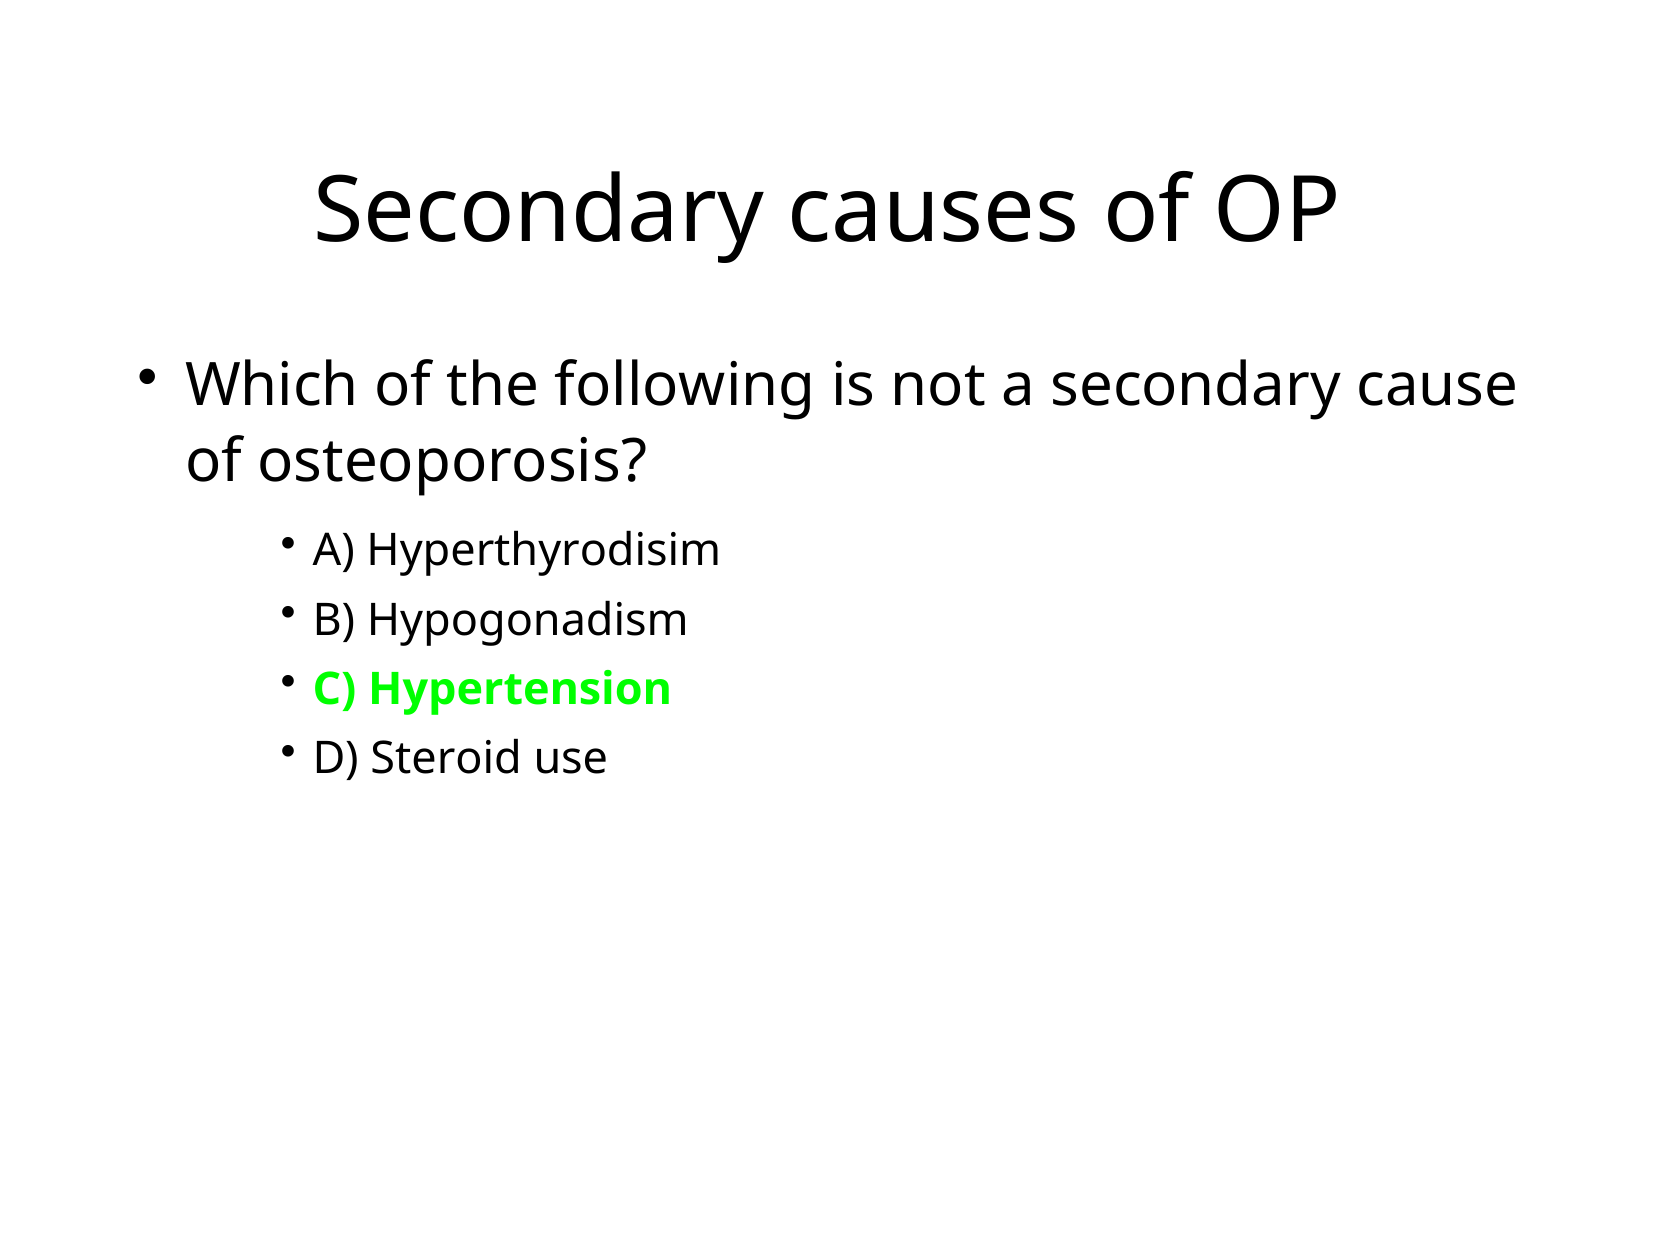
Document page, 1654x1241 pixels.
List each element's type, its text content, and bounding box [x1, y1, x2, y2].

list Which of the following is not a secondary cause of osteoporosis? A) Hyperthyrodisim B) Hypogonadism C) Hypertension D) Steroid use [121, 344, 1534, 785]
title Secondary causes of OP [121, 155, 1534, 258]
